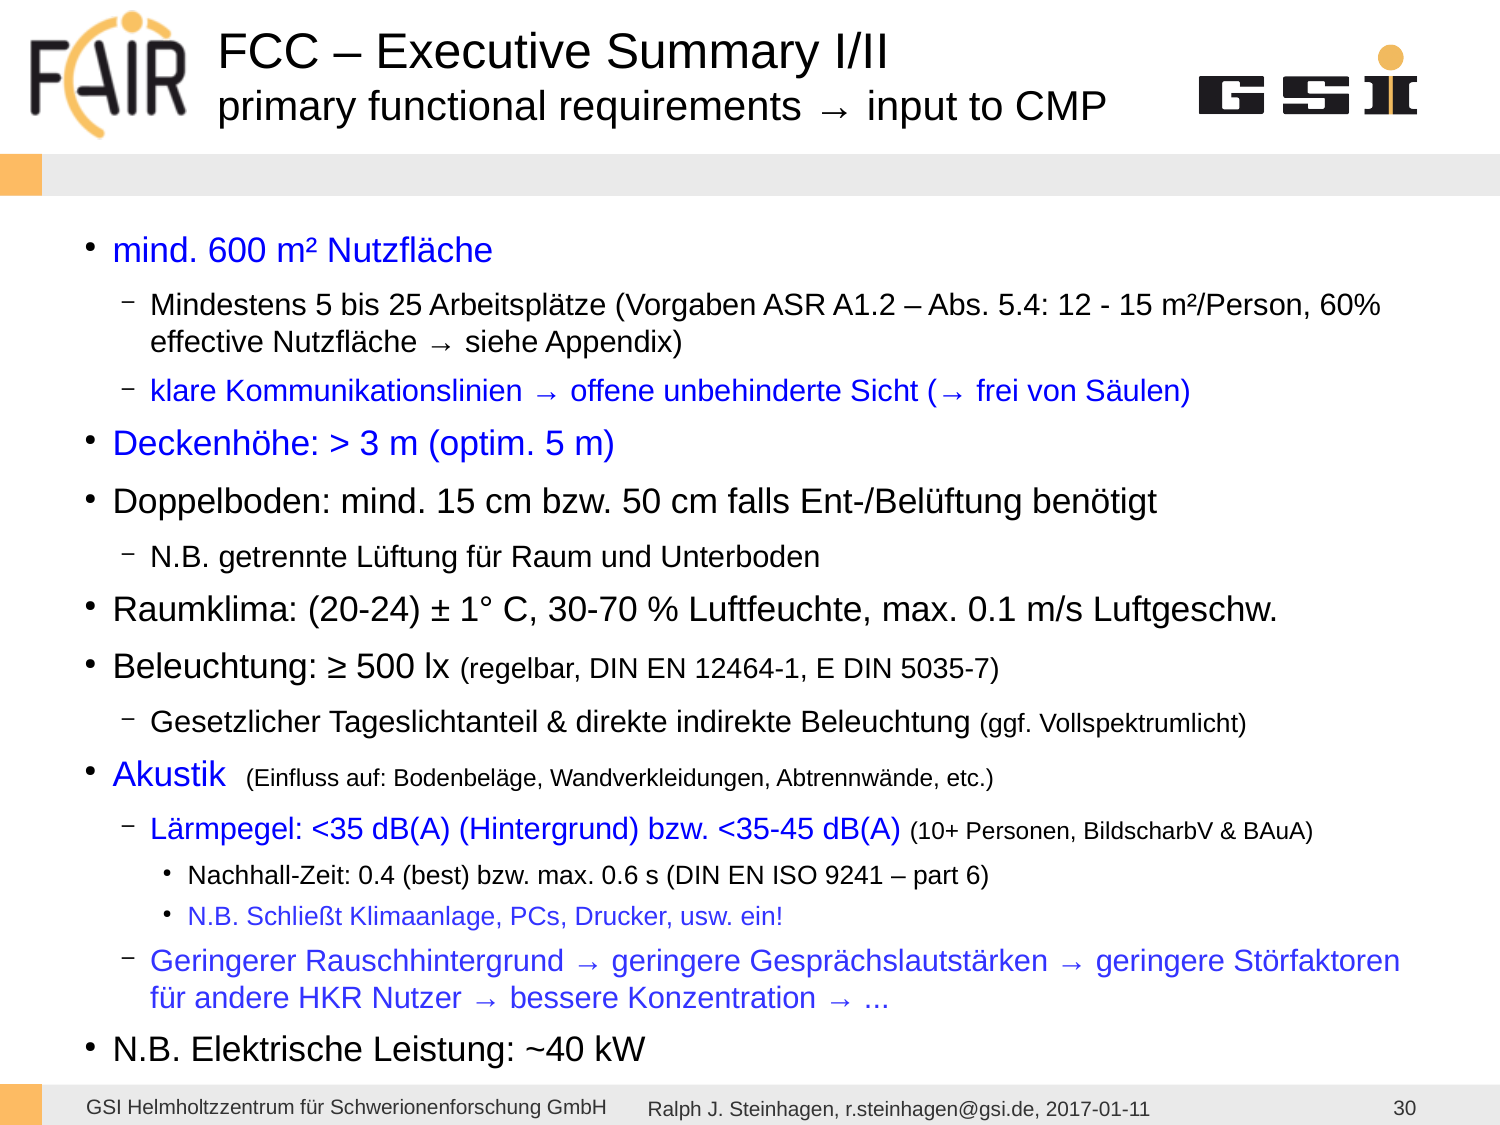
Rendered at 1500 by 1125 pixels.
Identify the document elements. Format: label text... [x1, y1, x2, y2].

picture [30, 9, 187, 141]
title FCC – Executive Summary I/II primary functional requirements → input to CMP [217, 0, 1186, 147]
picture [1197, 42, 1419, 117]
list mind. 600 m² Nutzfläche Mindestens 5 bis 25 Arbeitsplätze (Vorgaben ASR A1.2 – Abs. 5.4: 12 - 15 m²/Person, 60% effective Nutzfläche → siehe Appendix) klare Kommunikationslinien → offene unbehinderte Sicht (→ frei von Säulen) Deckenhöhe: > 3 m (optim. 5 m) Doppelboden: mind. 15 cm bzw. 50 cm falls Ent-/Belüftung benötigt N.B. getrennte Lüftung für Raum und Unterboden Raumklima: (20-24) ± 1° C, 30-70 % Luftfeuchte, max. 0.1 m/s Luftgeschw. Beleuchtung: ≥ 500 lx (regelbar, DIN EN 12464-1, E DIN 5035-7) Gesetzlicher Tageslichtanteil & direkte indirekte Beleuchtung (ggf. Vollspektrumlicht) Akustik (Einfluss auf: Bodenbeläge, Wandverkleidungen, Abtrennwände, etc.) Lärmpegel: <35 dB(A) (Hintergrund) bzw. <35-45 dB(A) (10+ Personen, BildscharbV & BAuA) Nachhall-Zeit: 0.4 (best) bzw. max. 0.6 s (DIN EN ISO 9241 – part 6) N.B. Schließt Klimaanlage, PCs, Drucker, usw. ein! Geringerer Rauschhintergrund → geringere Gesprächslautstärken → geringere Störfaktoren für andere HKR Nutzer → bessere Konzentration → ... N.B. Elektrische Leistung: ~40 kW [75, 226, 1425, 1077]
